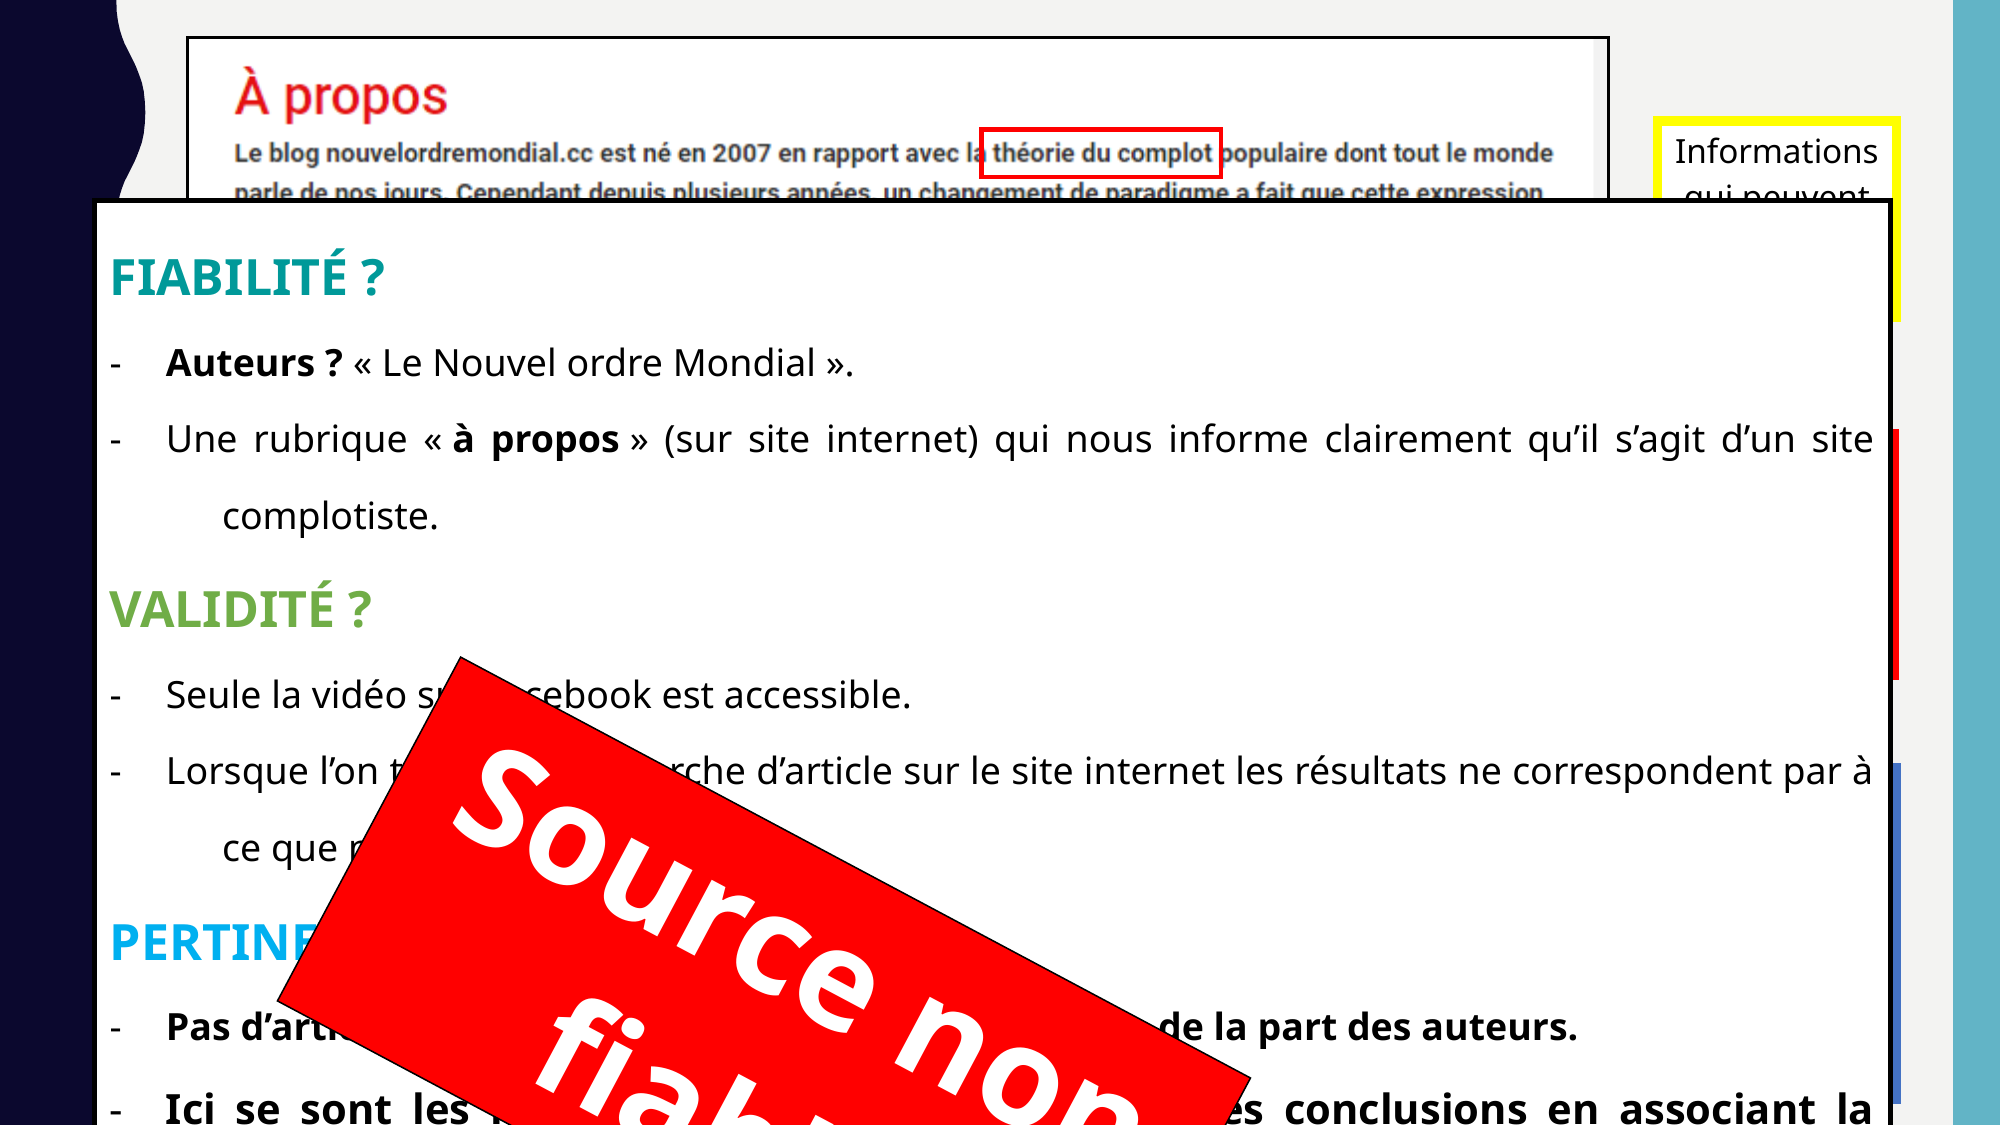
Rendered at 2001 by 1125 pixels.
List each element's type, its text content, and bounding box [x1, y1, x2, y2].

text_box Informations qui peuvent mettre en confiance [1657, 120, 1897, 298]
text_box FIABILITÉ ? Auteurs ? « Le Nouvel ordre Mondial ». Une rubrique « à propos » (sur site internet) qui nous informe clairement qu’il s’agit d’un site complotiste. VALIDITÉ ? Seule la vidéo sur Facebook est accessible. Lorsque l’on tente une recherche d’article sur le site internet les résultats ne correspondent par à ce que nous recherchons. PERTINENCE ? Pas d’article donc pas de traitement de l’information de la part des auteurs. Ici se sont les internautes qui tirent leurs propres conclusions en associant la vidéo à son titre. [94, 200, 1891, 974]
picture [188, 39, 1608, 198]
text_box Source non fiable [296, 657, 1251, 1125]
